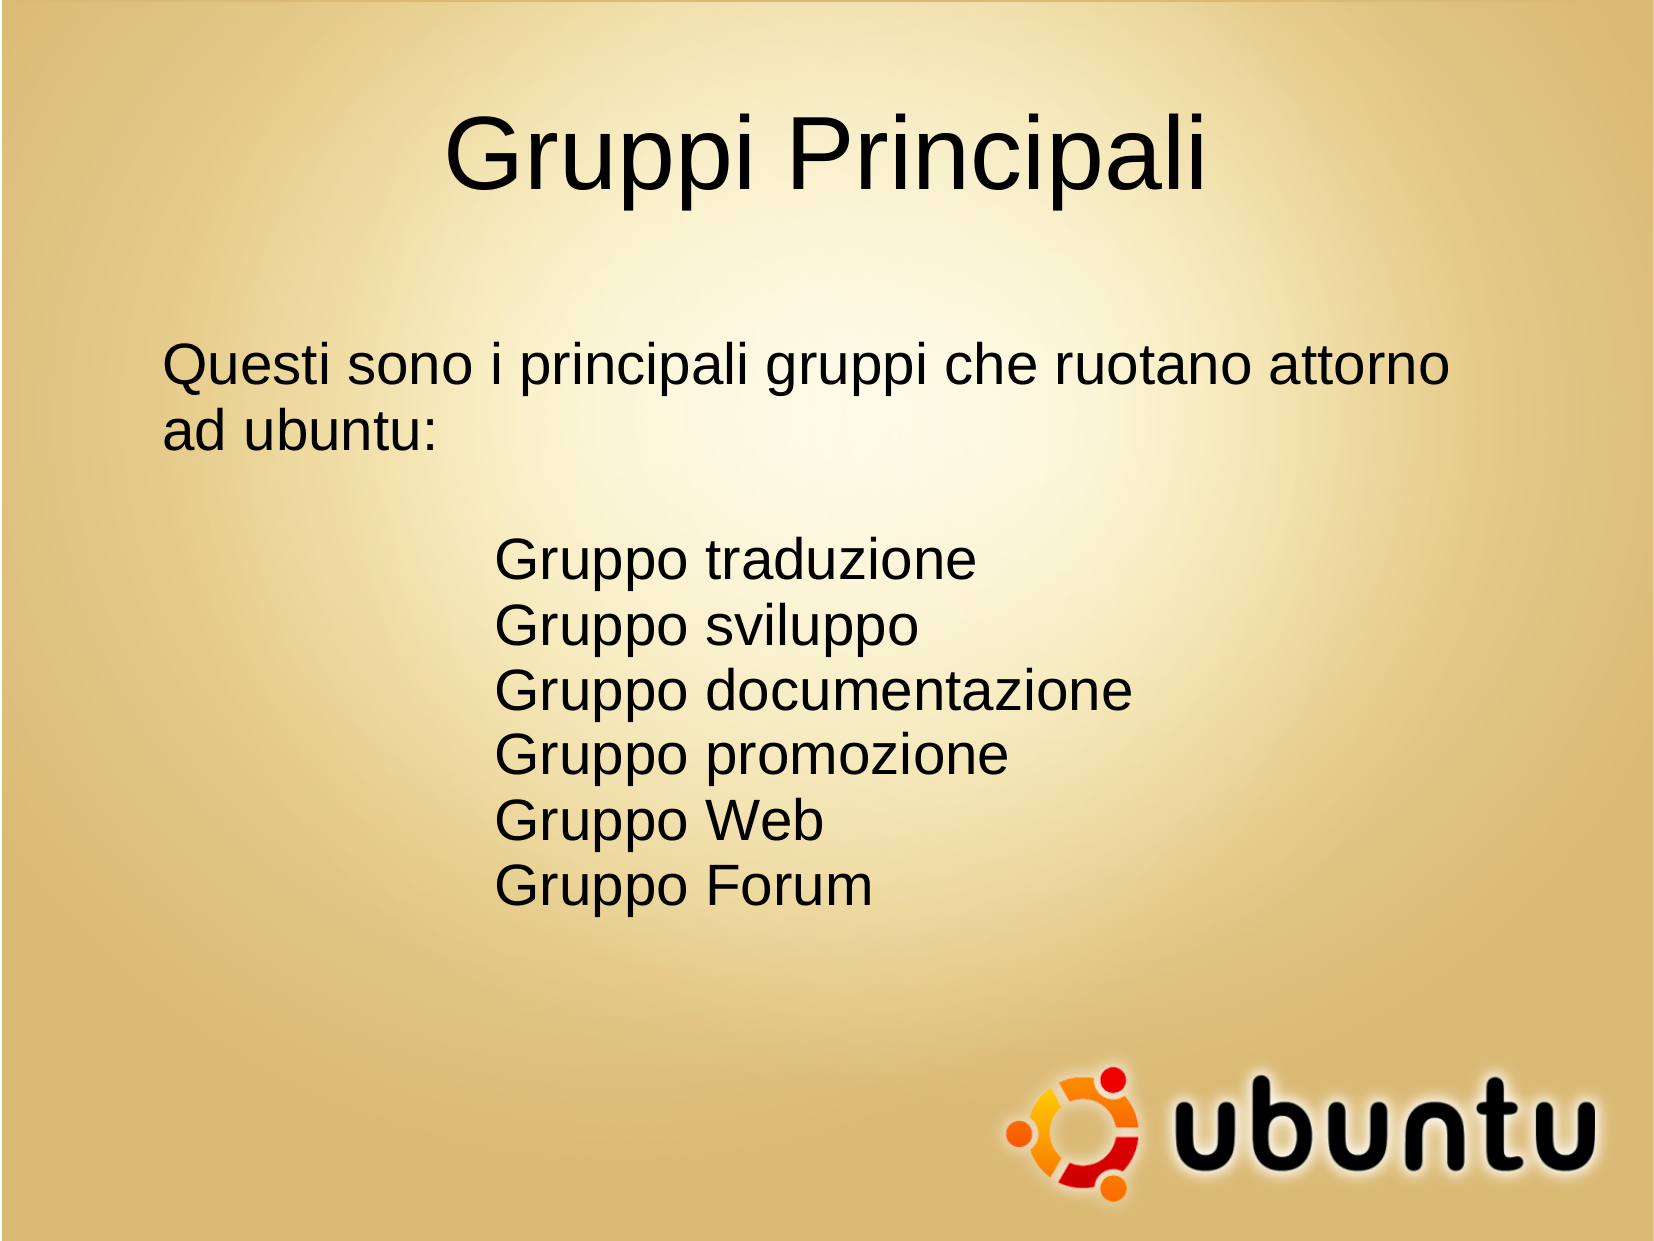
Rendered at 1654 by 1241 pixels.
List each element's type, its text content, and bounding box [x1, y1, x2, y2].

text_box Questi sono i principali gruppi che ruotano attorno ad ubuntu: [147, 324, 1506, 474]
picture [2, 0, 1654, 1241]
title Gruppi Principali [82, 49, 1571, 257]
subtitle Gruppo traduzione Gruppo sviluppo Gruppo documentazione Gruppo promozione Gruppo Web Gruppo Forum [442, 501, 1211, 943]
